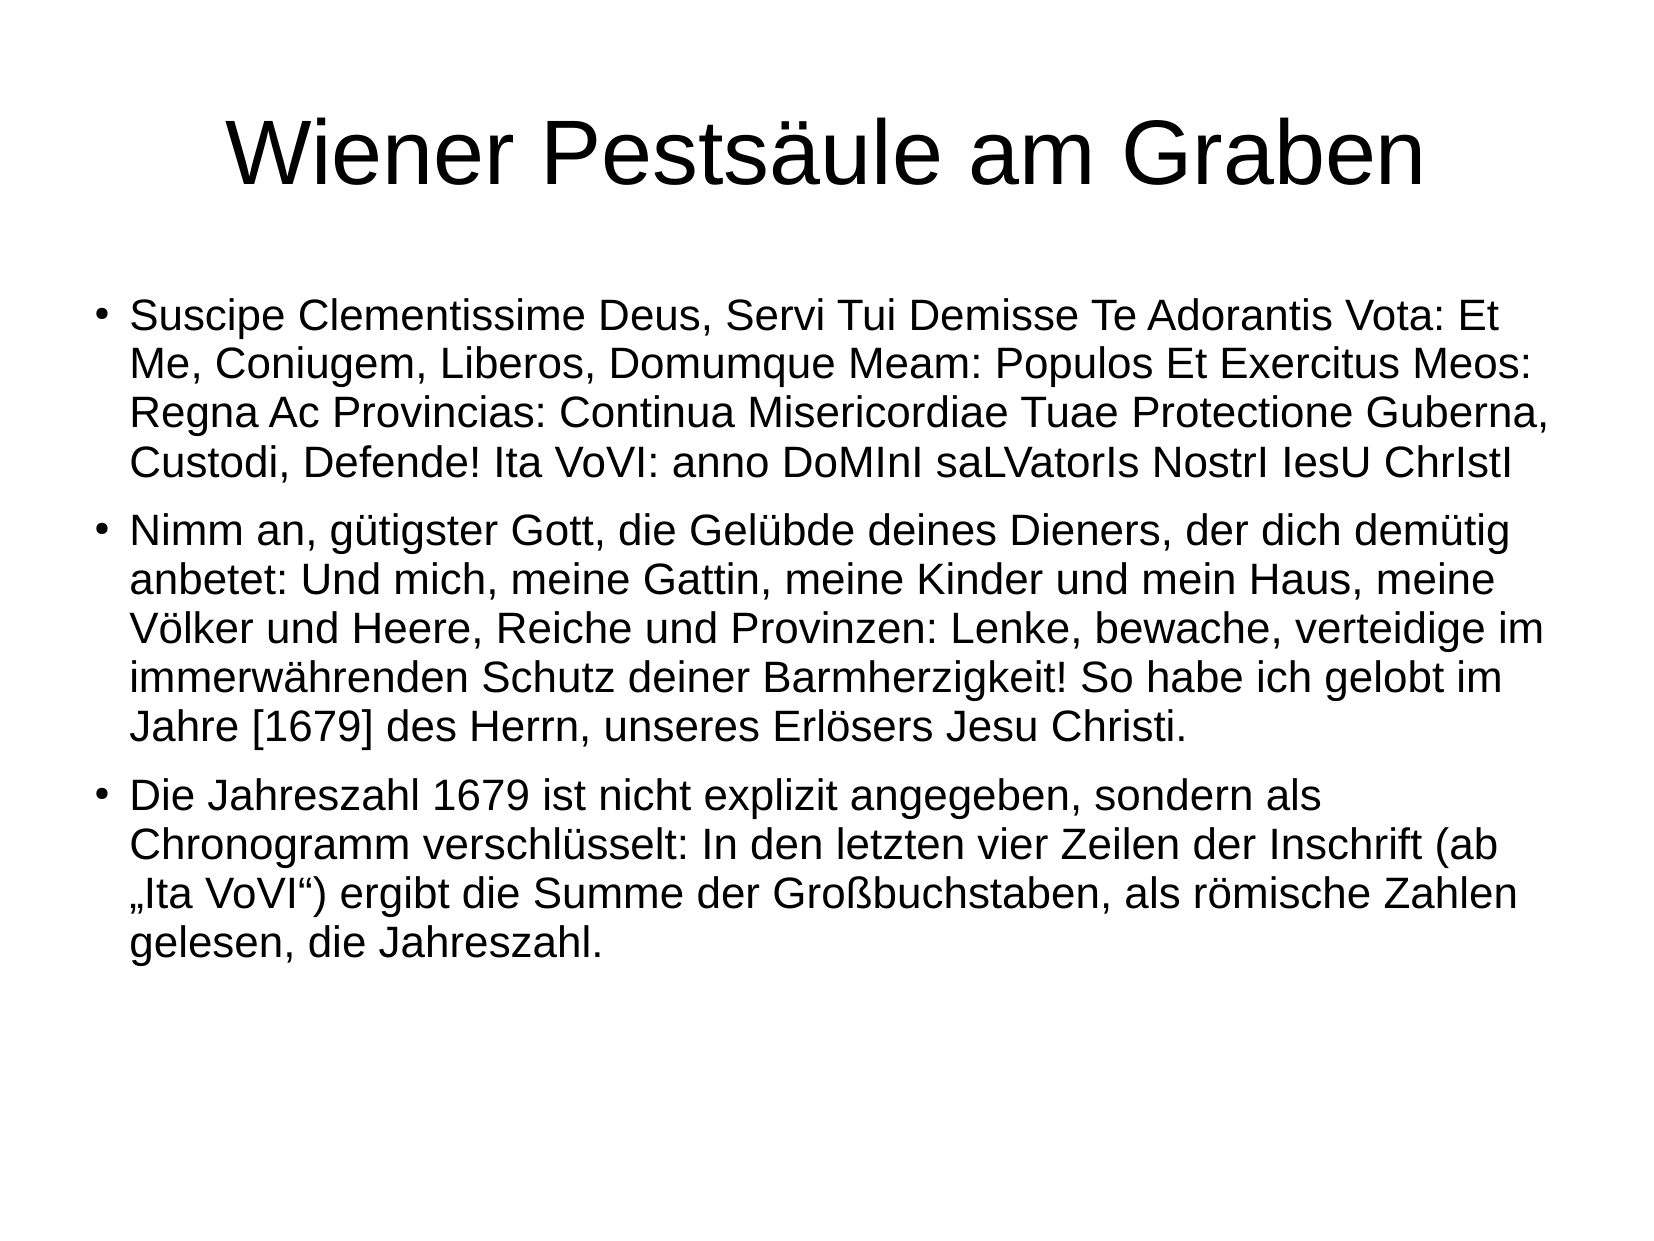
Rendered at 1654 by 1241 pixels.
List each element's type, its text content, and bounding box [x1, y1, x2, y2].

list Suscipe Clementissime Deus, Servi Tui Demisse Te Adorantis Vota: Et Me, Coniugem, Liberos, Domumque Meam: Populos Et Exercitus Meos: Regna Ac Provincias: Continua Misericordiae Tuae Protectione Guberna, Custodi, Defende! Ita VoVI: anno DoMInI saLVatorIs NostrI IesU ChrIstI Nimm an, gütigster Gott, die Gelübde deines Dieners, der dich demütig anbetet: Und mich, meine Gattin, meine Kinder und mein Haus, meine Völker und Heere, Reiche und Provinzen: Lenke, bewache, verteidige im immerwährenden Schutz deiner Barmherzigkeit! So habe ich gelobt im Jahre [1679] des Herrn, unseres Erlösers Jesu Christi. Die Jahreszahl 1679 ist nicht explizit angegeben, sondern als Chronogramm verschlüsselt: In den letzten vier Zeilen der Inschrift (ab „Ita VoVI“) ergibt die Summe der Großbuchstaben, als römische Zahlen gelesen, die Jahreszahl. [82, 290, 1571, 1010]
title Wiener Pestsäule am Graben [82, 49, 1571, 257]
